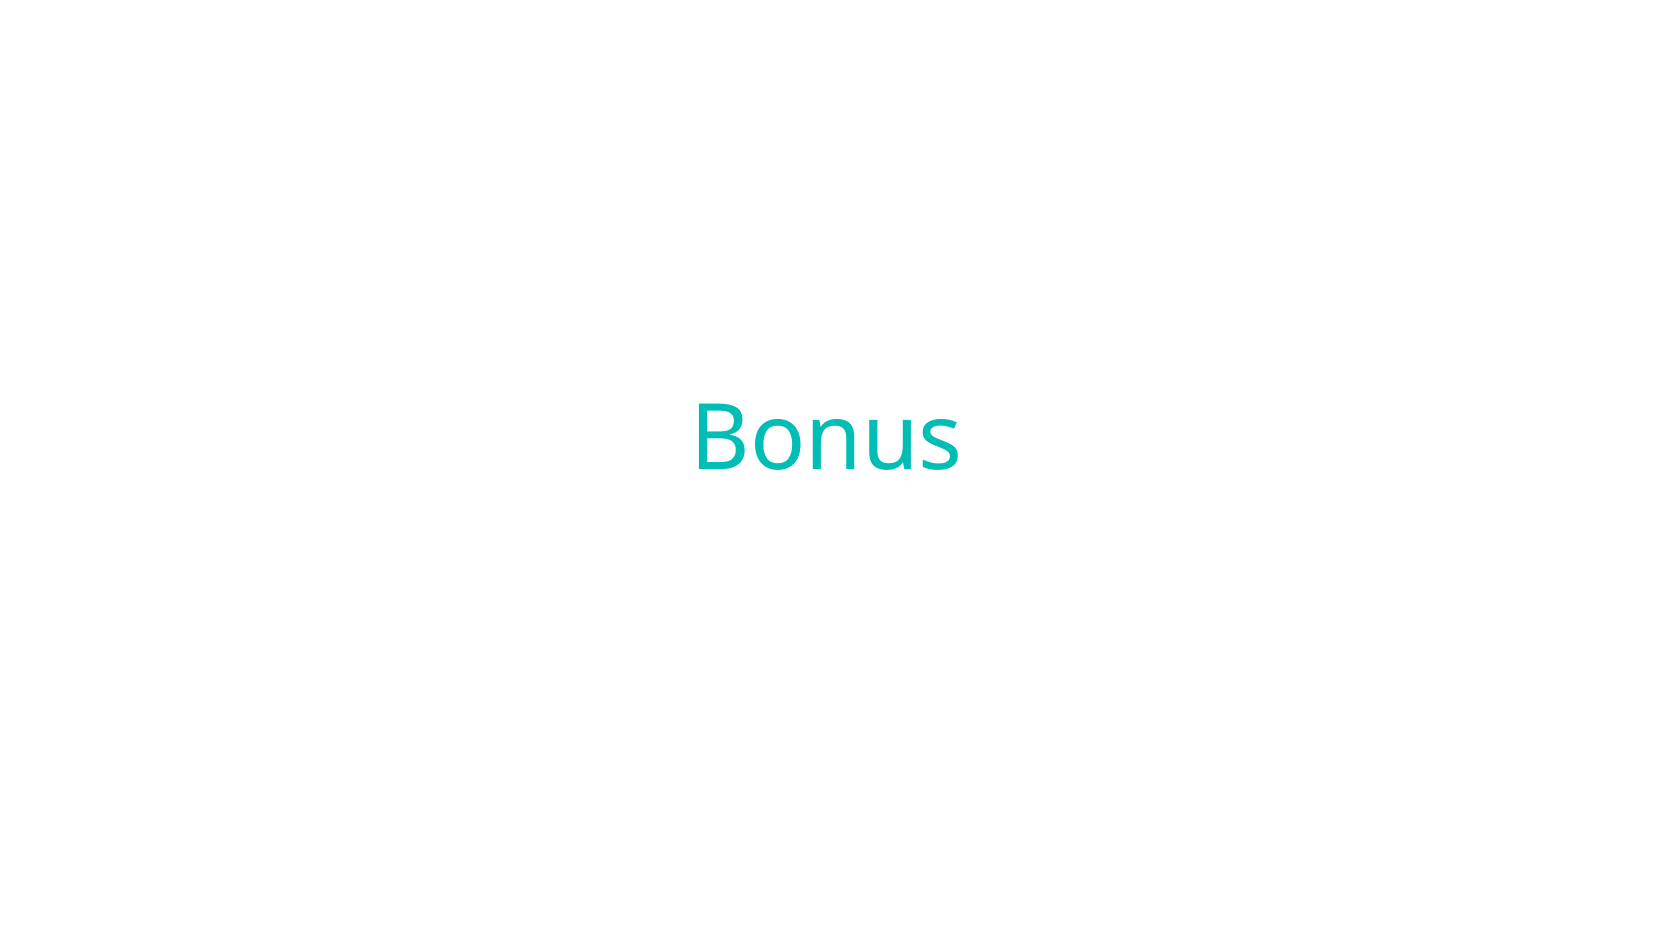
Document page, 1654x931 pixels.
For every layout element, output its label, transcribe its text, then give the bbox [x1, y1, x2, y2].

title Bonus [82, 355, 1571, 512]
